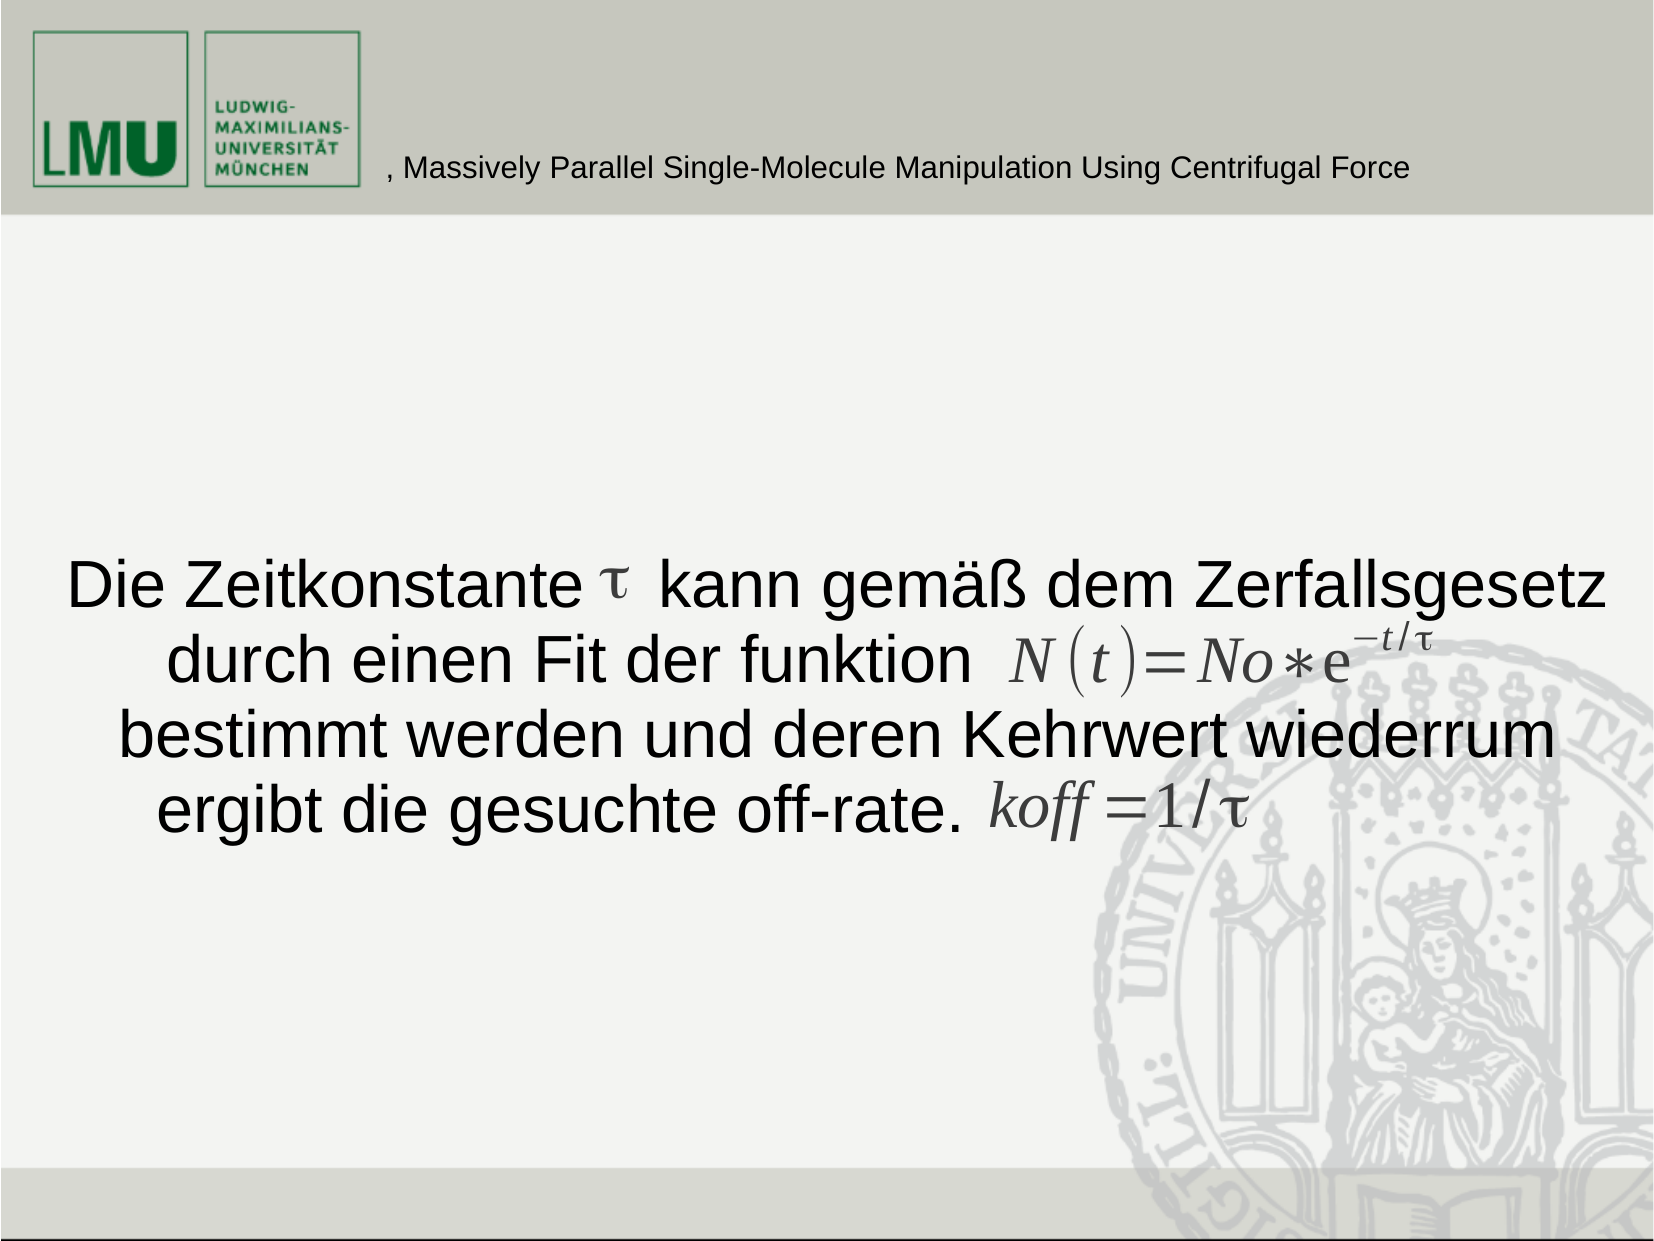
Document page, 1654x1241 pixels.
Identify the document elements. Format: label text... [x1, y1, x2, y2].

chart [590, 563, 639, 603]
subtitle Die Zeitkonstante kann gemäß dem Zerfallsgesetz durch einen Fit der funktion bestimmt werden und deren Kehrwert wiederrum ergibt die gesuchte off-rate. [35, 224, 1642, 1170]
picture [1, 0, 1654, 1241]
chart [980, 767, 1259, 842]
text_box Philipp Lorenz, Massively Parallel Single-Molecule Manipulation Using Centrifugal Force [362, 142, 1619, 213]
chart [1000, 614, 1441, 702]
